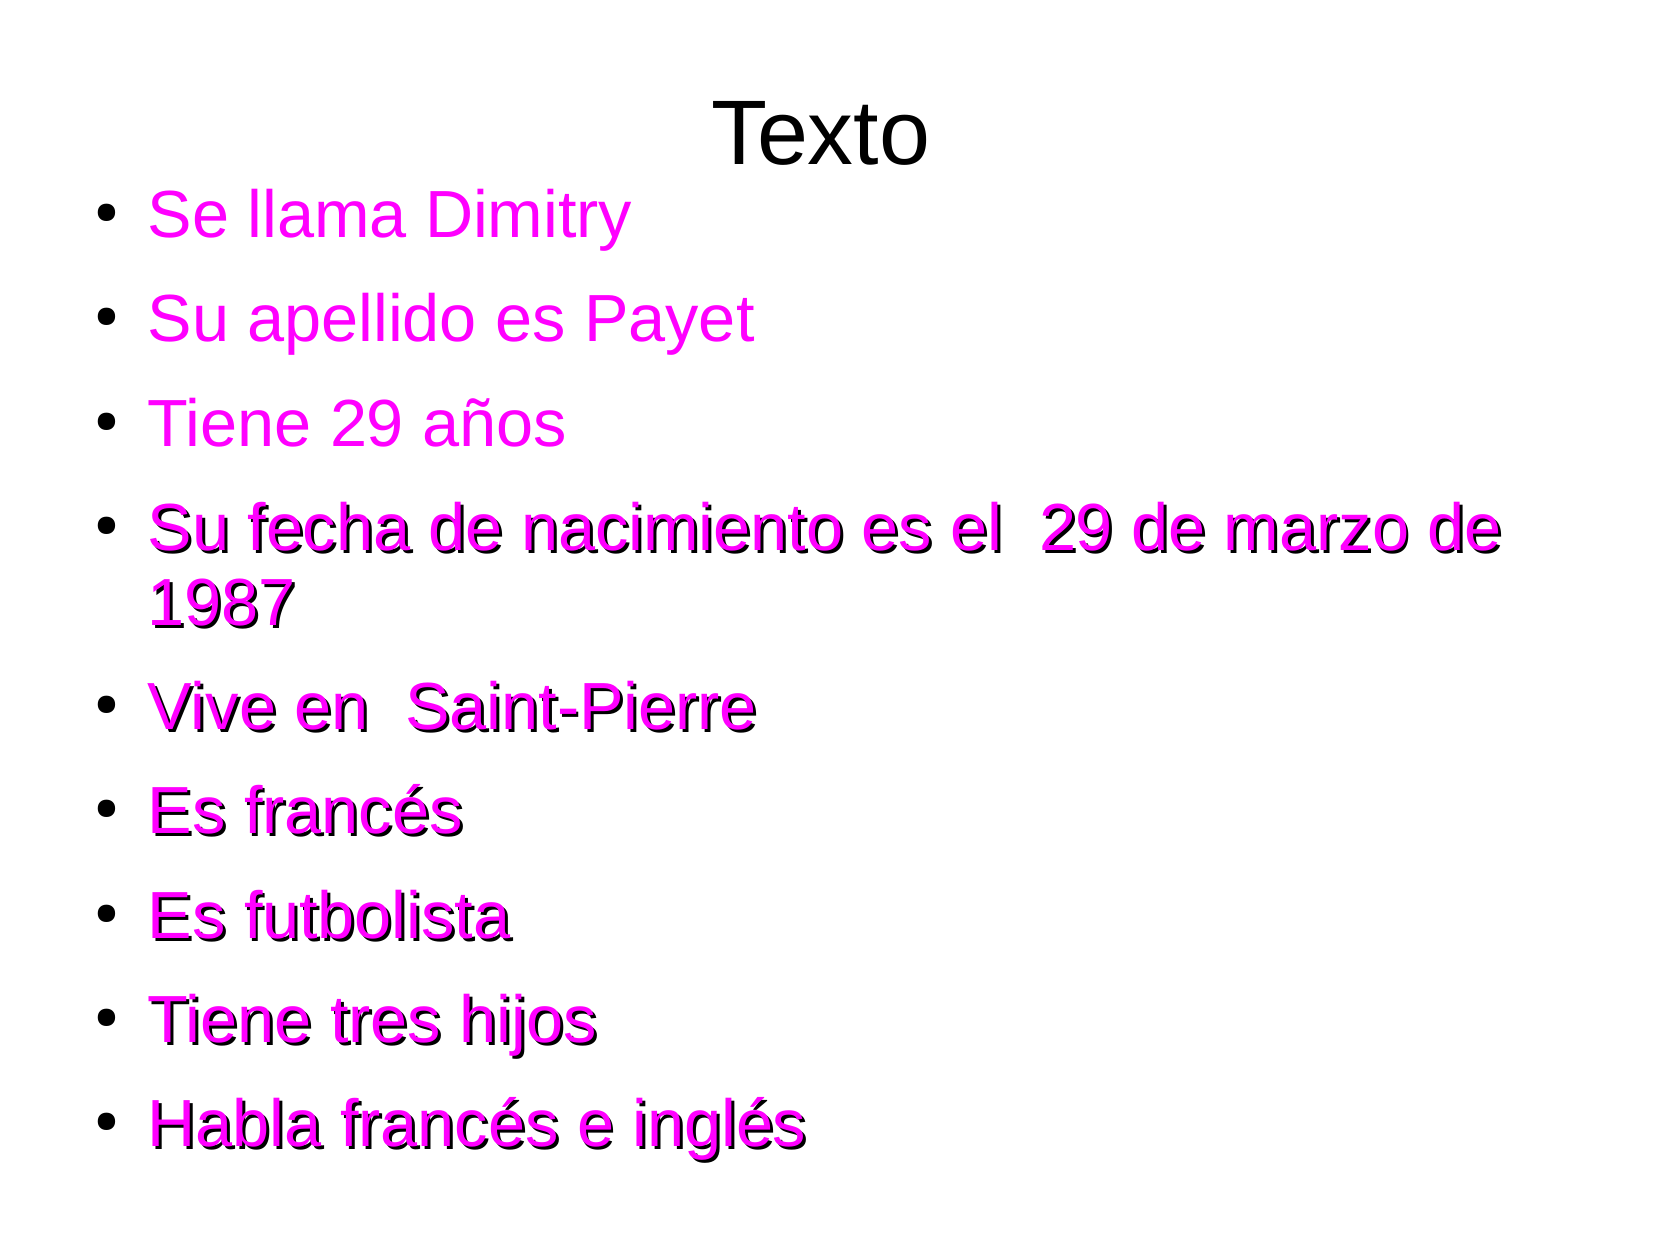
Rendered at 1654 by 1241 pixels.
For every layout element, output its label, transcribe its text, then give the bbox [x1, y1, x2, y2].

list Se llama Dimitry Su apellido es Payet Tiene 29 años Su fecha de nacimiento es el 29 de marzo de 1987 Vive en Saint-Pierre Es francés Es futbolista Tiene tres hijos Habla francés e inglés [76, 177, 1565, 1241]
title Texto [76, 58, 1565, 177]
